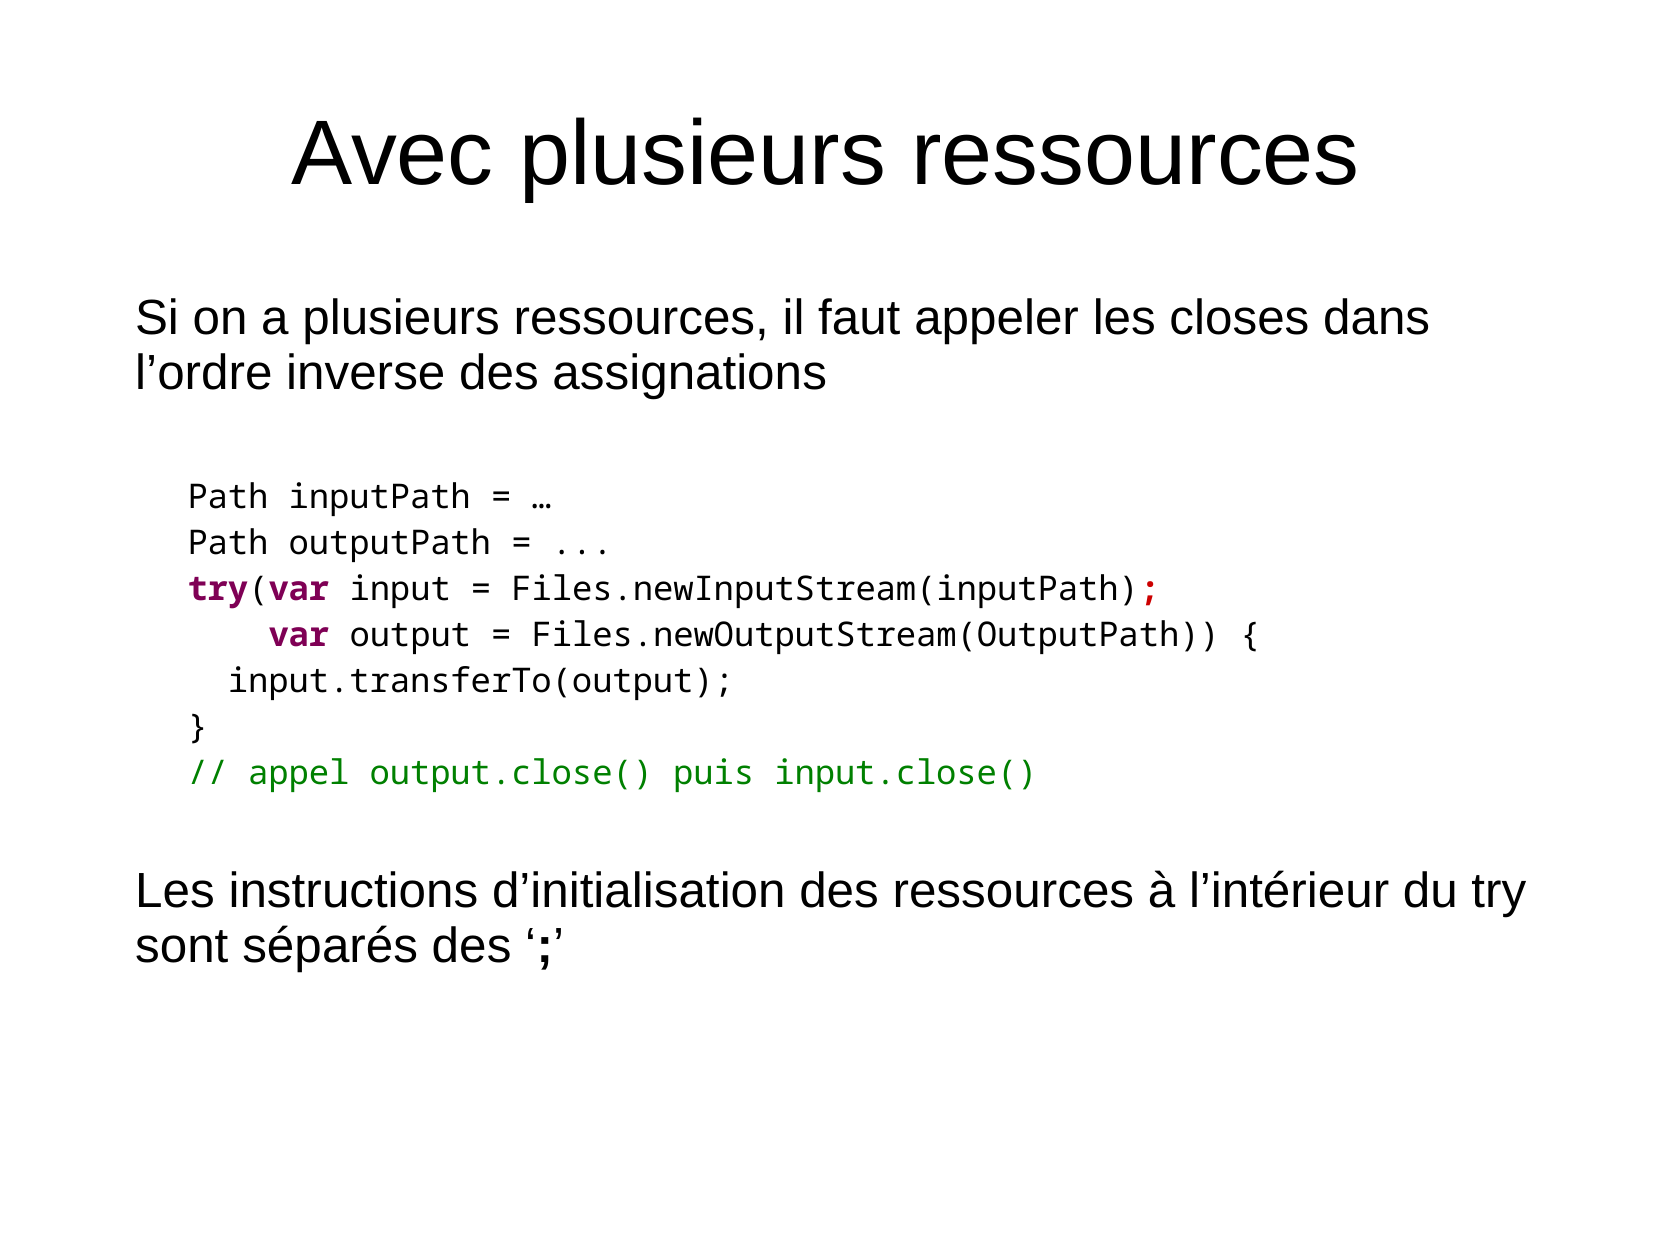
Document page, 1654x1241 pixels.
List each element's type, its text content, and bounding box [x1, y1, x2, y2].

title Avec plusieurs ressources [82, 49, 1571, 257]
list Si on a plusieurs ressources, il faut appeler les closes dans l’ordre inverse des assignations Path inputPath = … Path outputPath = ... try(var input = Files.newInputStream(inputPath); var output = Files.newOutputStream(OutputPath)) { input.transferTo(output); } // appel output.close() puis input.close() Les instructions d’initialisation des ressources à l’intérieur du try sont séparés des ‘;’ [82, 290, 1571, 976]
